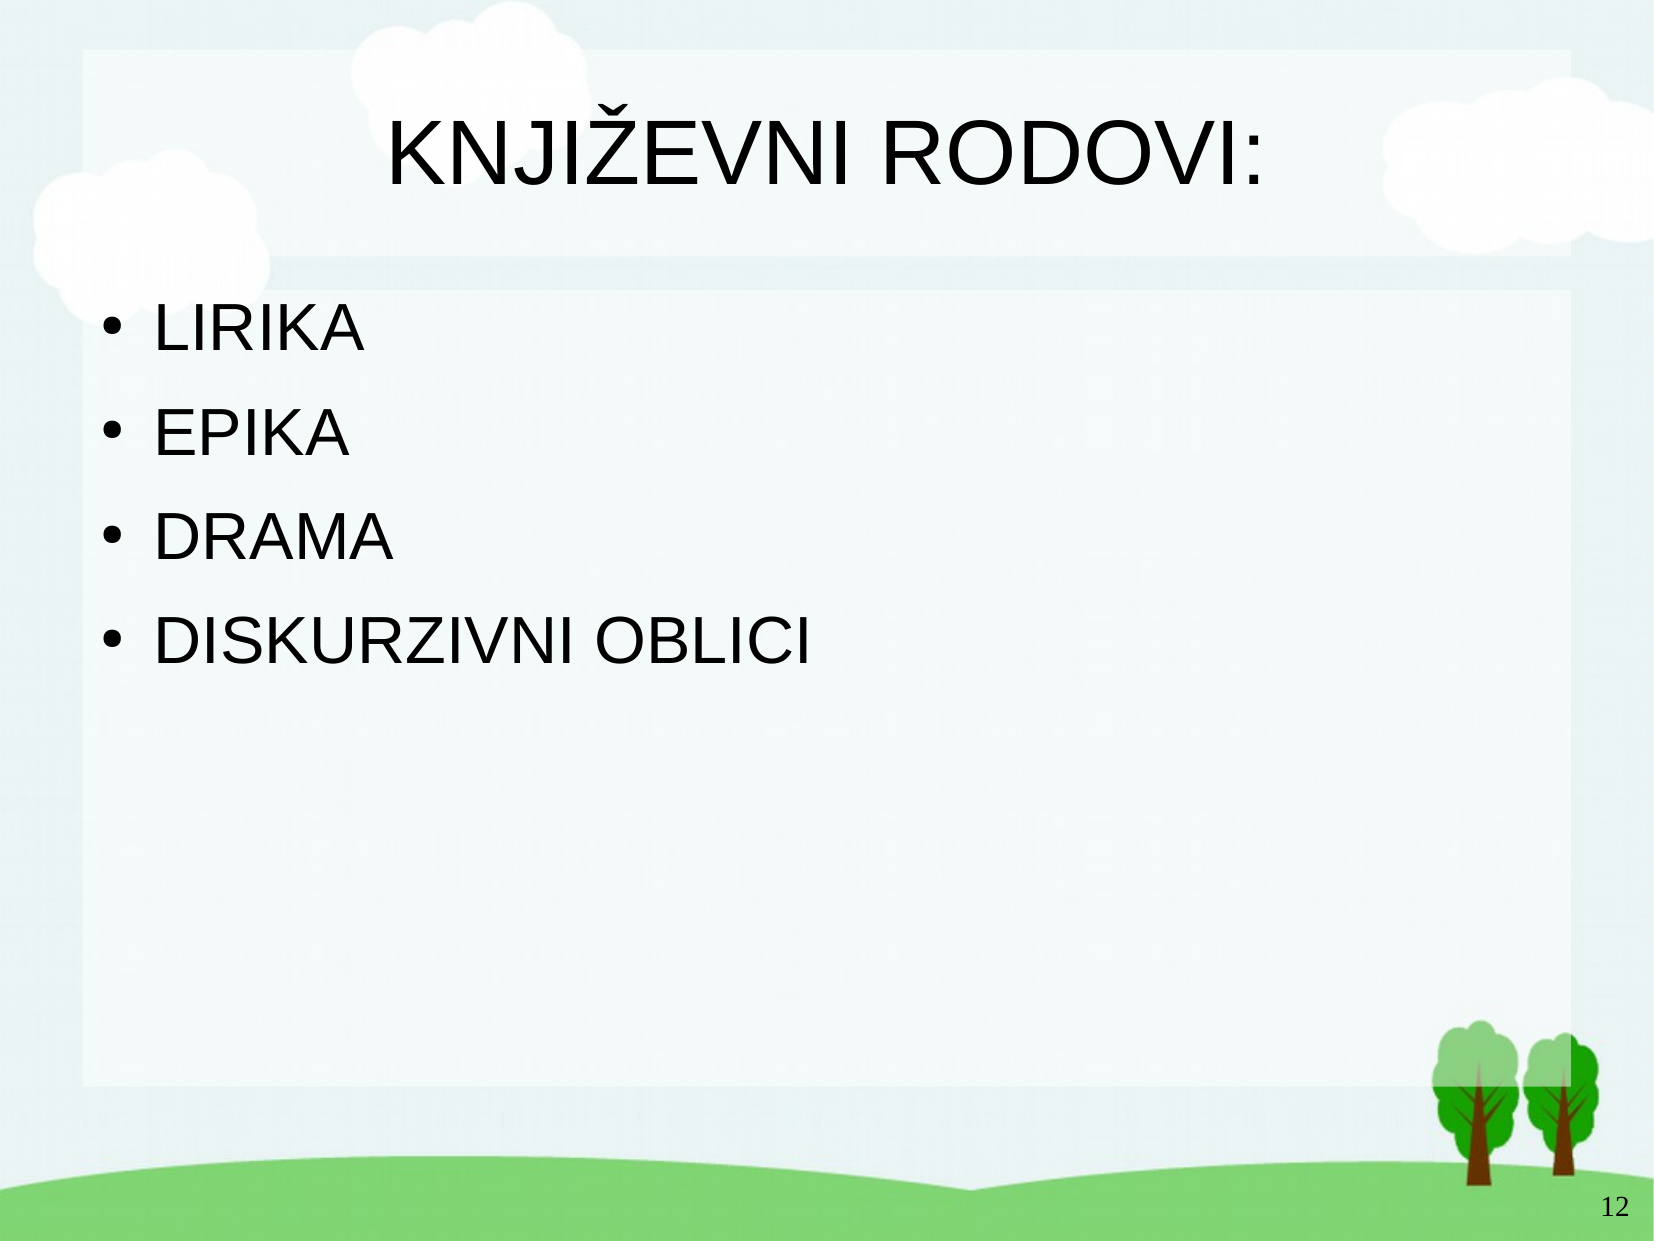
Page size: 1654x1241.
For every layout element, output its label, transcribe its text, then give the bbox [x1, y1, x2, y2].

title KNJIŽEVNI RODOVI: [82, 49, 1571, 257]
list LIRIKA EPIKA DRAMA DISKURZIVNI OBLICI [82, 290, 1571, 1087]
picture [0, 0, 1654, 1241]
